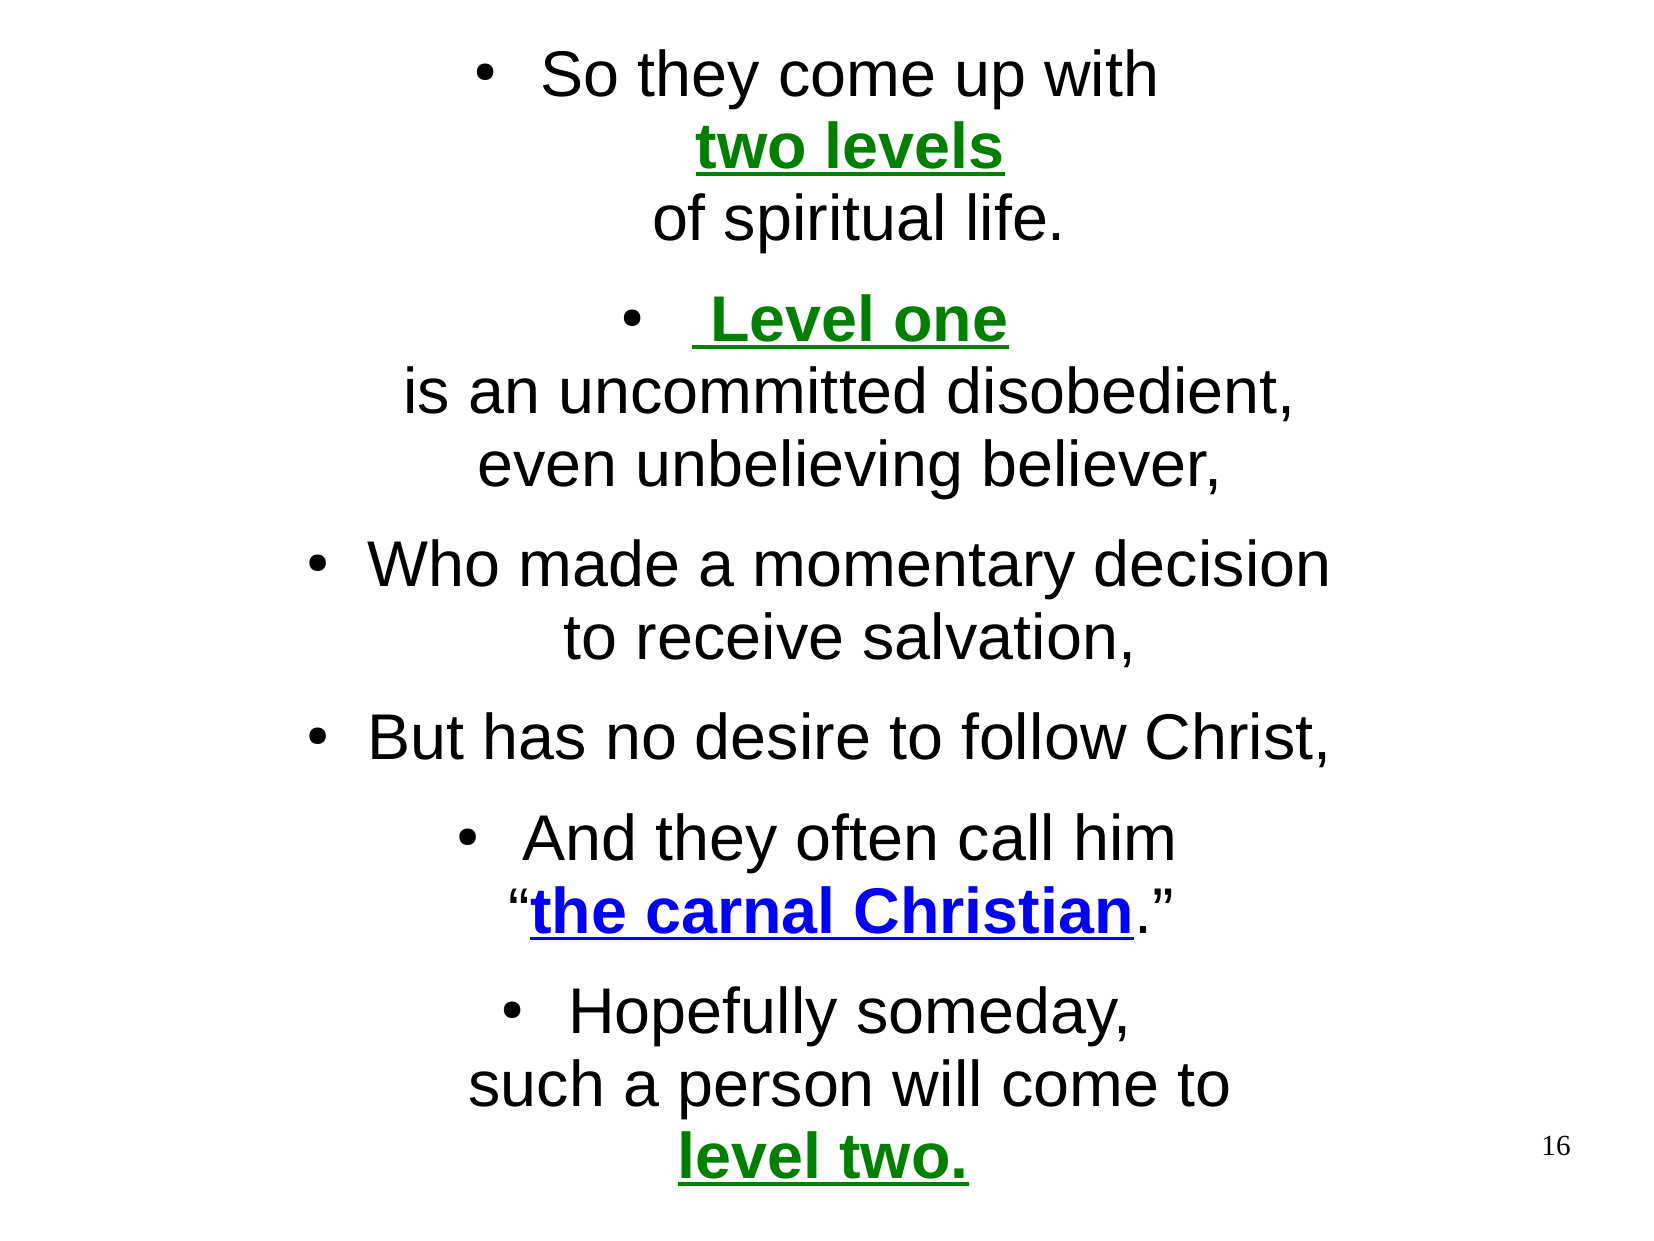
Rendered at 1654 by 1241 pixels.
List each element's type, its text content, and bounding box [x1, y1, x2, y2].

list So they come up with two levels of spiritual life. Level one is an uncommitted disobedient, even unbelieving believer, Who made a momentary decision to receive salvation, But has no desire to follow Christ, And they often call him “the carnal Christian.” Hopefully someday, such a person will come to level two. [37, 37, 1613, 1201]
